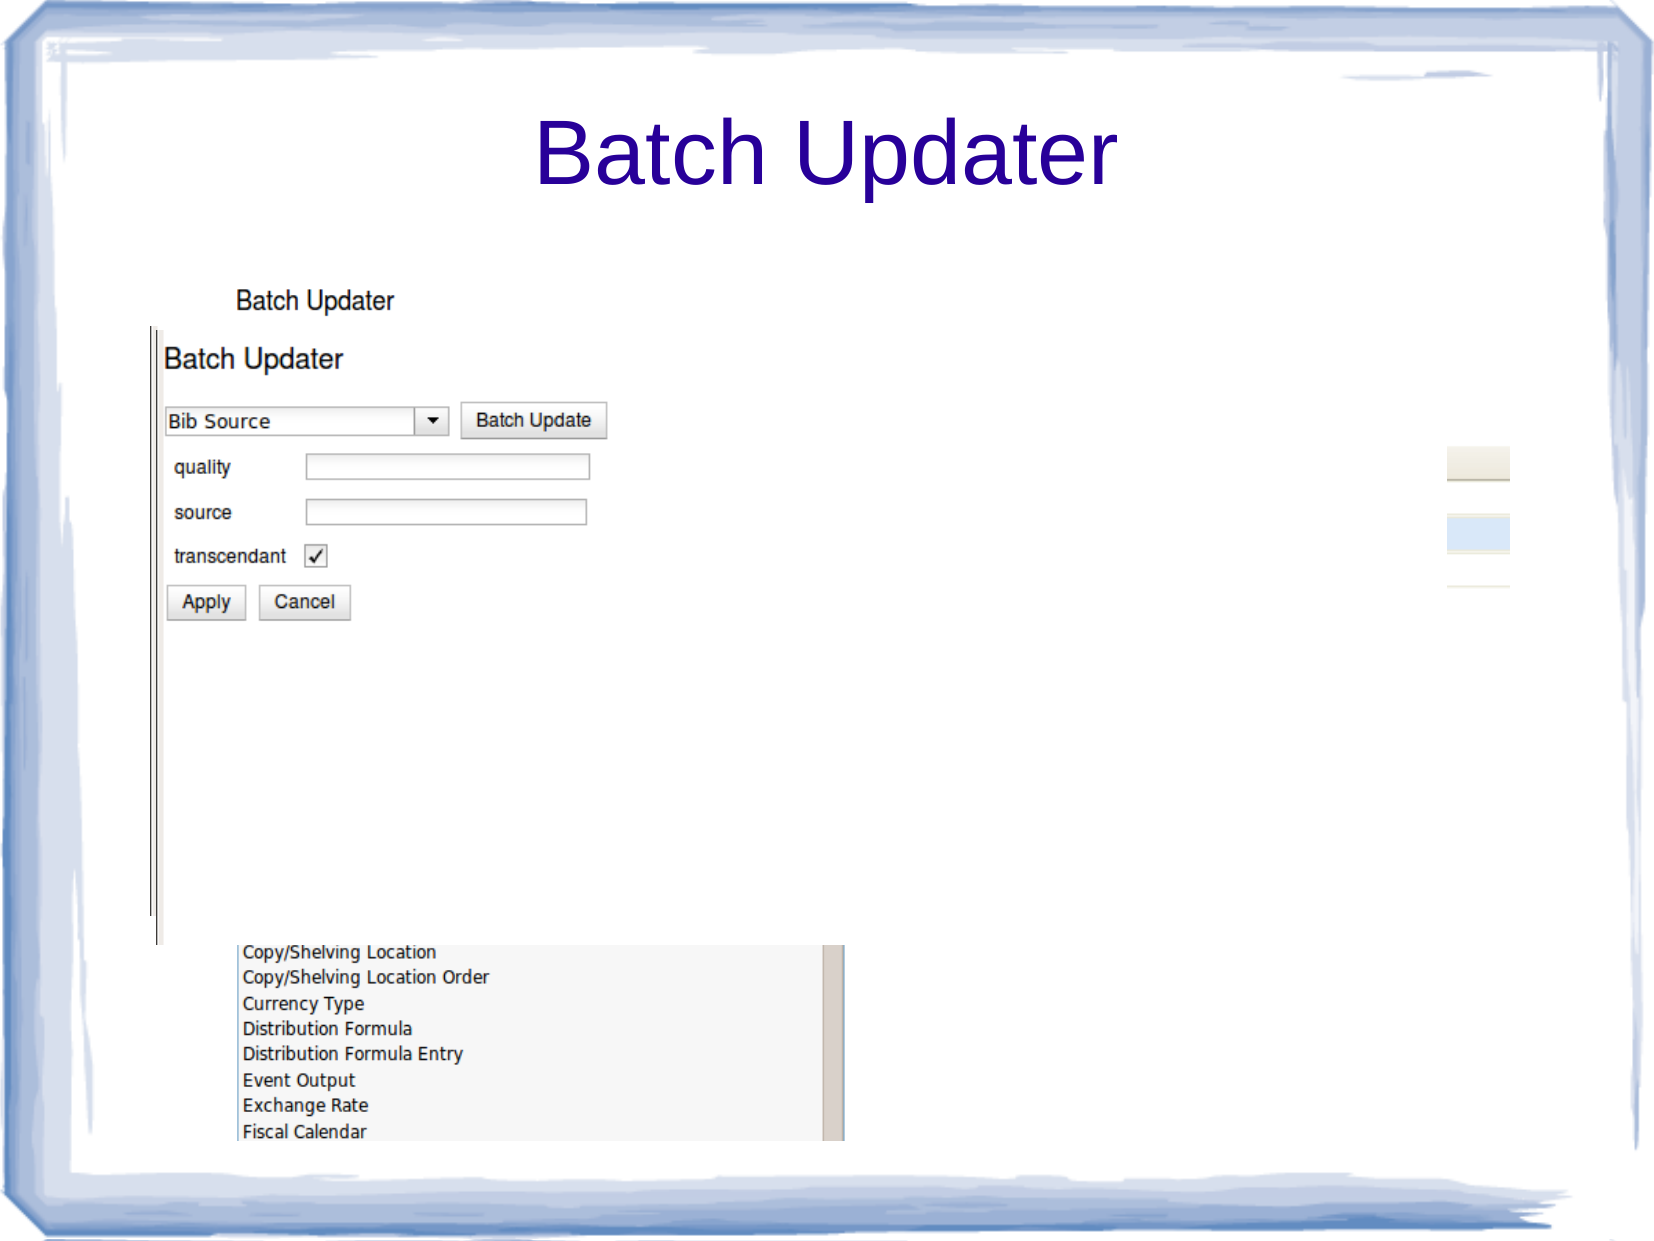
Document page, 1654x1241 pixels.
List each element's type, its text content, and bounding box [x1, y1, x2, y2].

picture [0, 0, 1654, 1241]
title Batch Updater [82, 56, 1571, 250]
